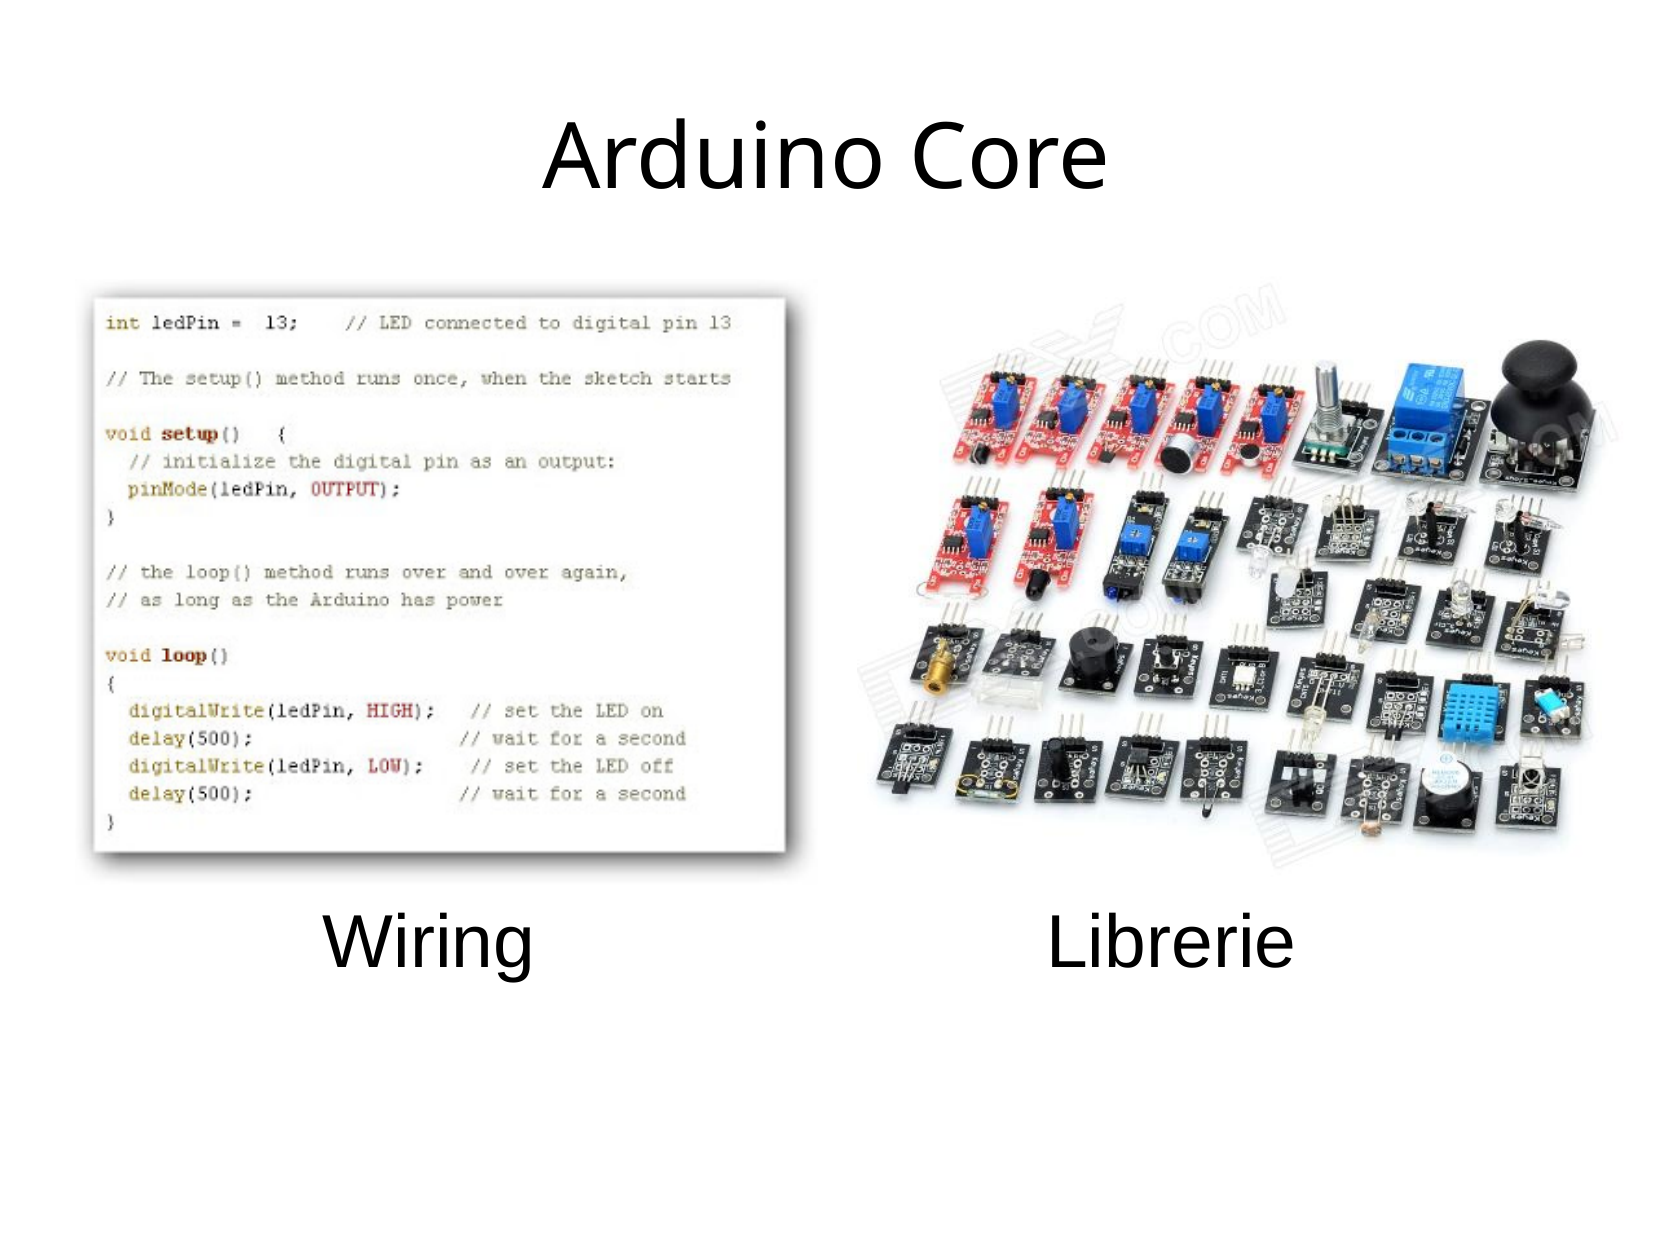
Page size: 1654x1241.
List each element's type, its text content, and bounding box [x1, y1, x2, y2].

picture [75, 279, 818, 885]
text_box Librerie [1031, 892, 1312, 991]
title Arduino Core [82, 49, 1571, 257]
picture [857, 194, 1633, 970]
text_box Wiring [308, 892, 759, 991]
